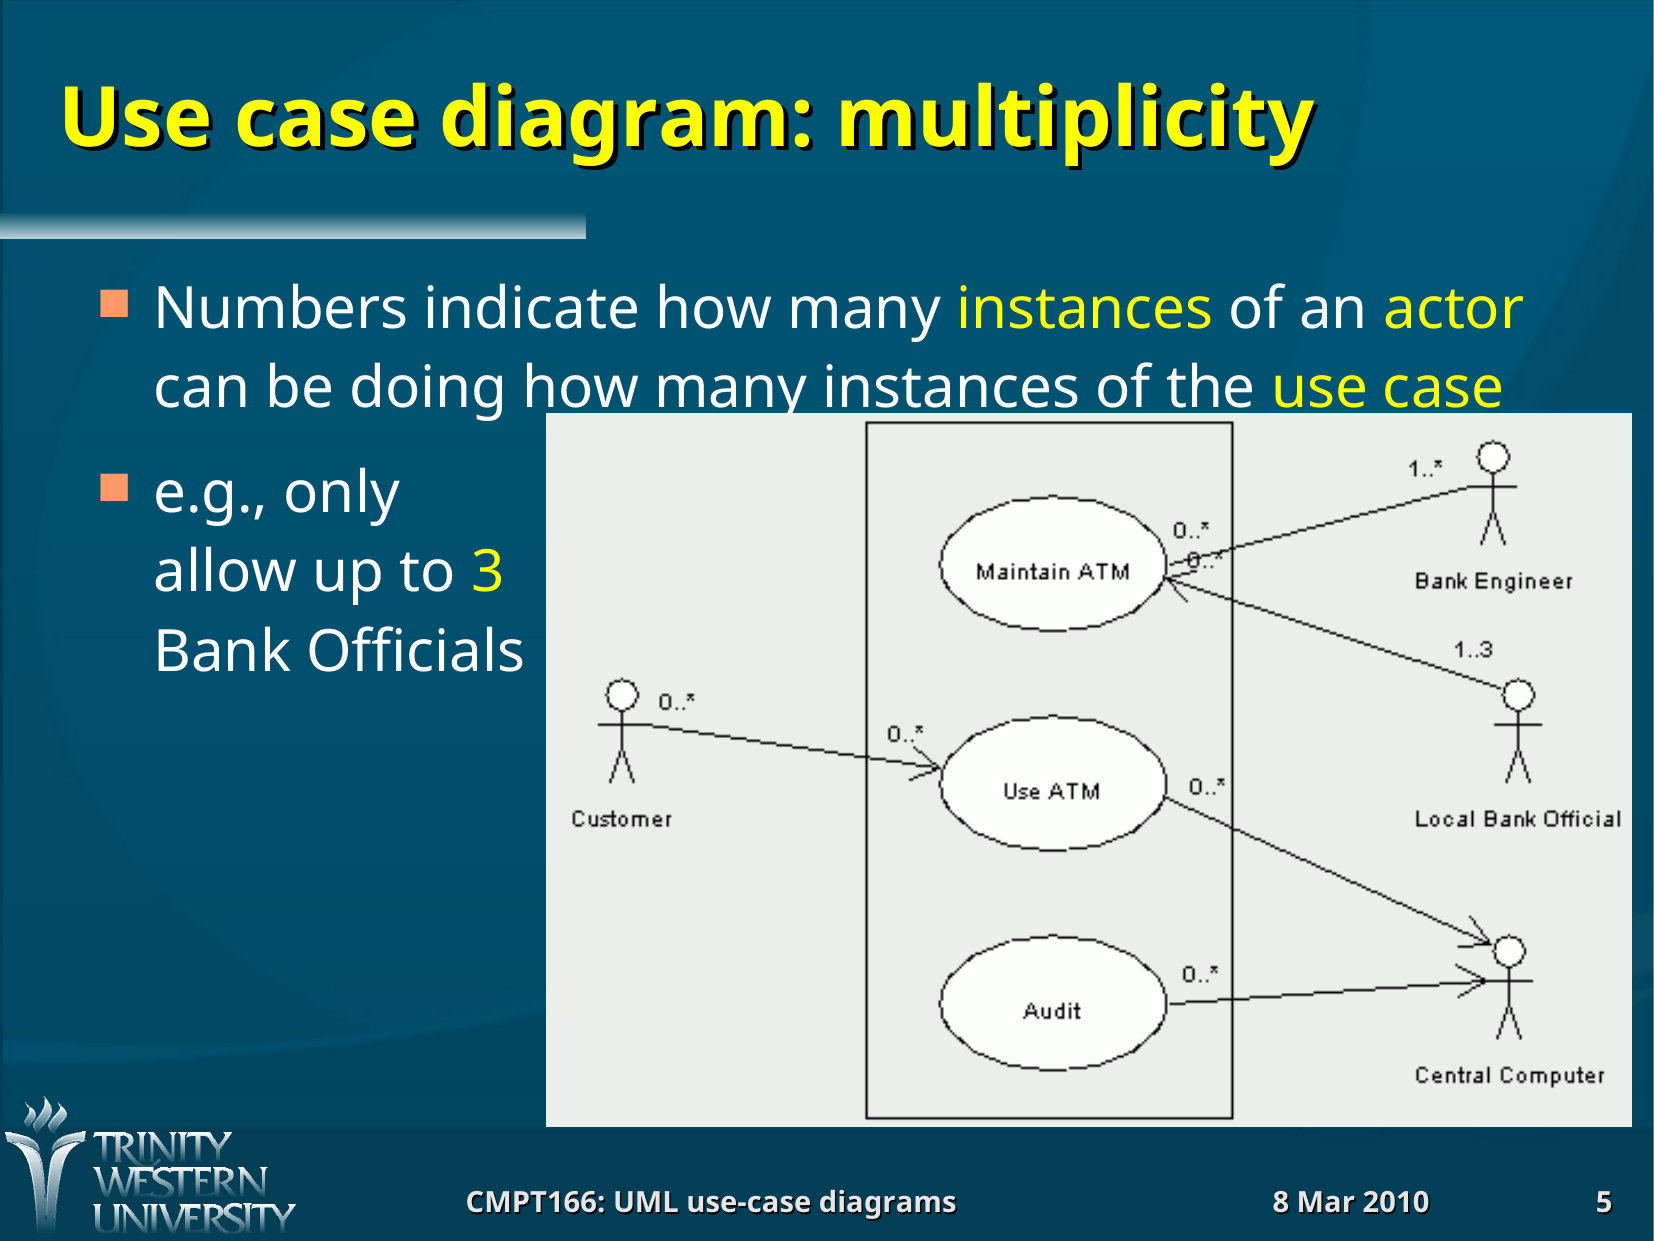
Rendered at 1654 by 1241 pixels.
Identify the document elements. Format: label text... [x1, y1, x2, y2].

title Use case diagram: multiplicity [59, 27, 1548, 201]
picture [38, 1227, 54, 1232]
list Numbers indicate how many instances of an actor can be doing how many instances of the use case e.g., only allow up to 3 Bank Officials [82, 266, 1571, 699]
picture [547, 413, 1654, 1126]
